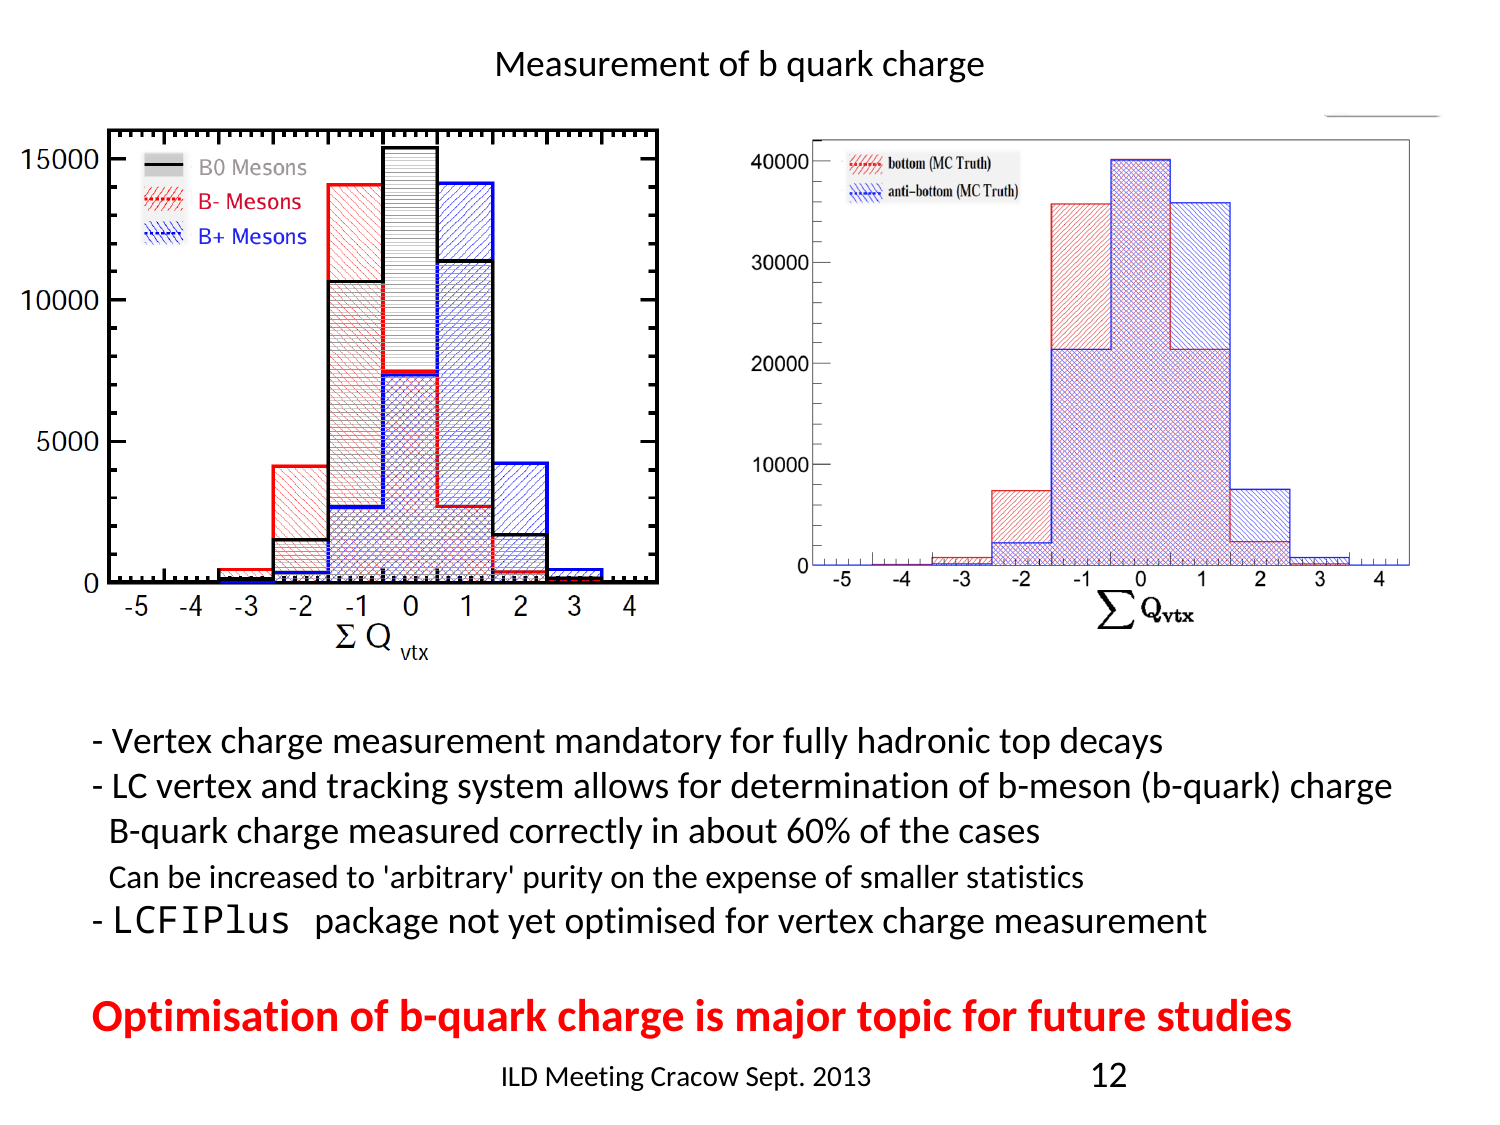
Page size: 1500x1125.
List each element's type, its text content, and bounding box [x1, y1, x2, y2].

text_box - Vertex charge measurement mandatory for fully hadronic top decays - LC vertex and tracking system allows for determination of b-meson (b-quark) charge B-quark charge measured correctly in about 60% of the cases Can be increased to 'arbitrary' purity on the expense of smaller statistics - LCFIPlus package not yet optimised for vertex charge measurement Optimisation of b-quark charge is major topic for future studies [77, 708, 1409, 1049]
text_box Measurement of b quark charge [479, 31, 1001, 92]
picture [0, 112, 683, 676]
picture [728, 92, 1463, 644]
